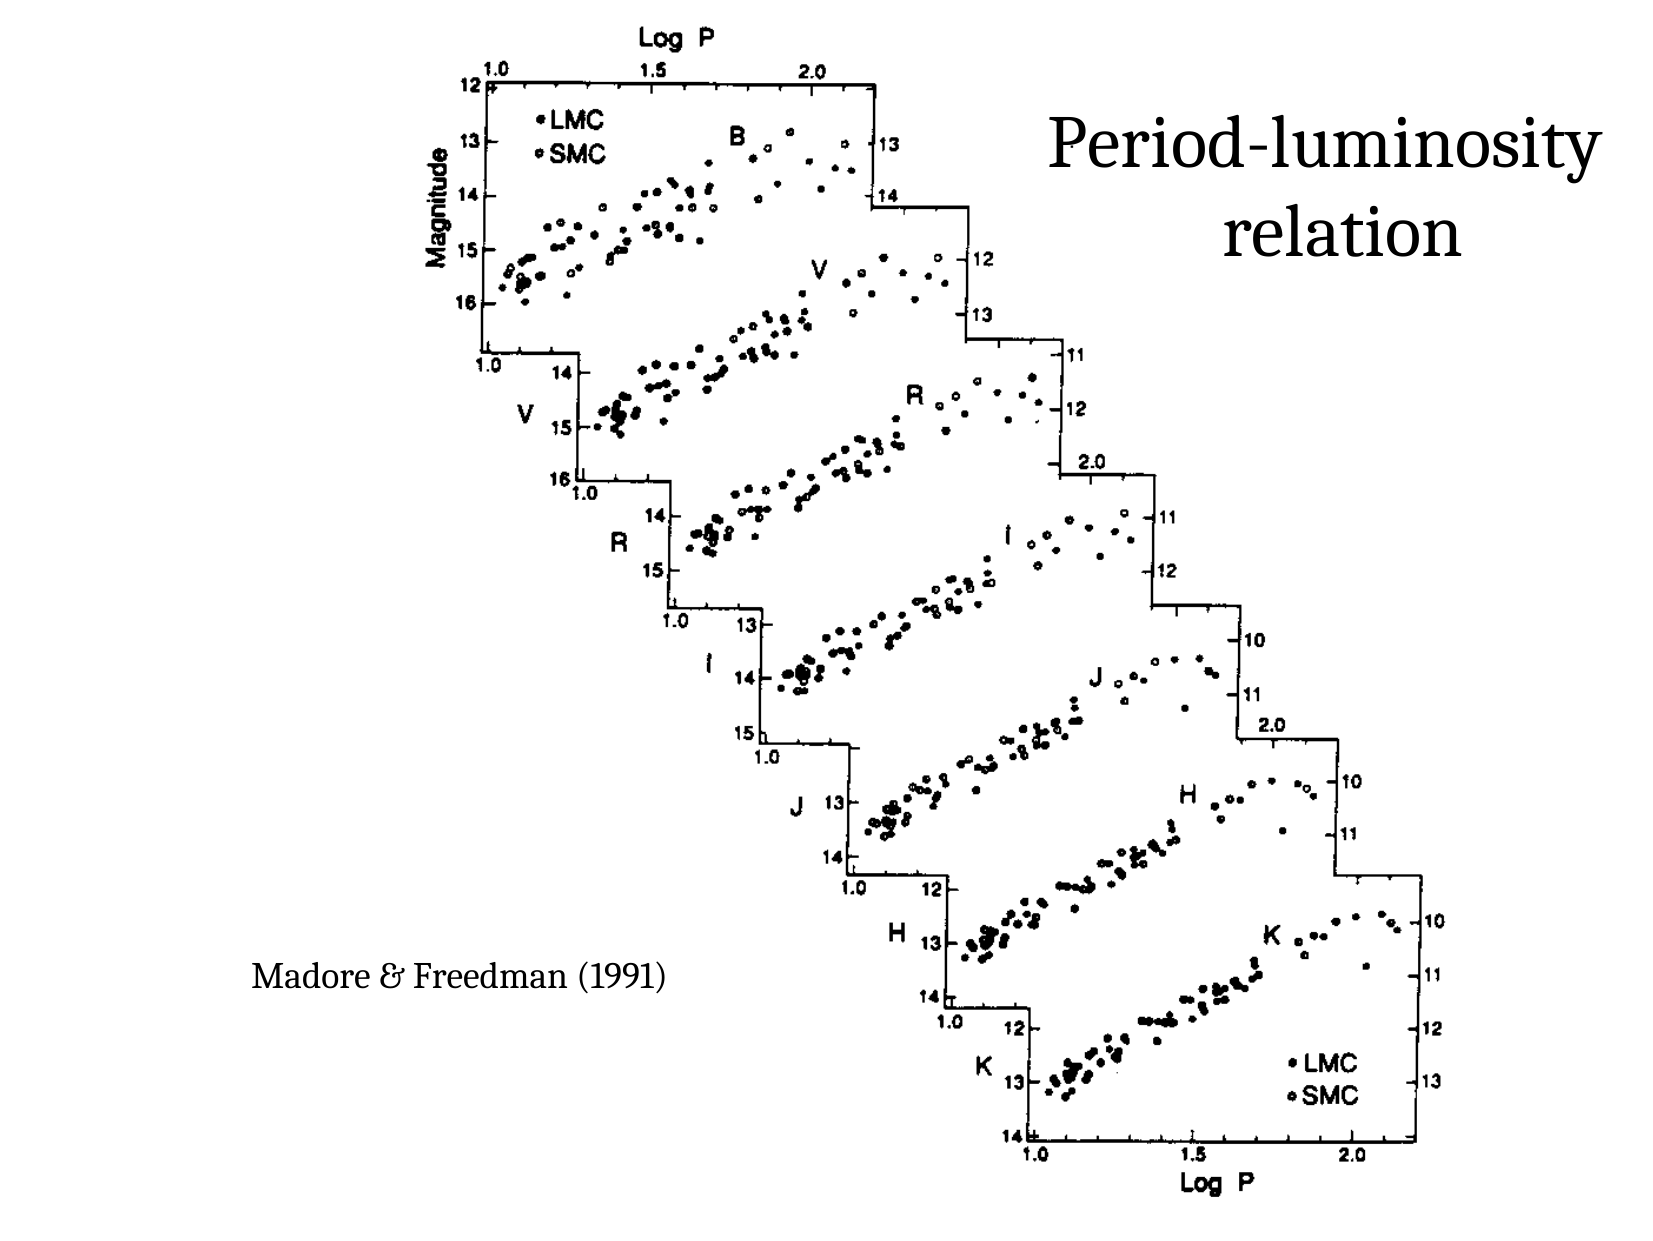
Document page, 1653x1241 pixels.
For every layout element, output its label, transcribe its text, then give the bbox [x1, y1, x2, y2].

text_box Madore & Freedman (1991) [236, 945, 762, 1005]
text_box Period-luminosity relation [1033, 88, 1653, 366]
picture [382, 9, 1510, 1241]
